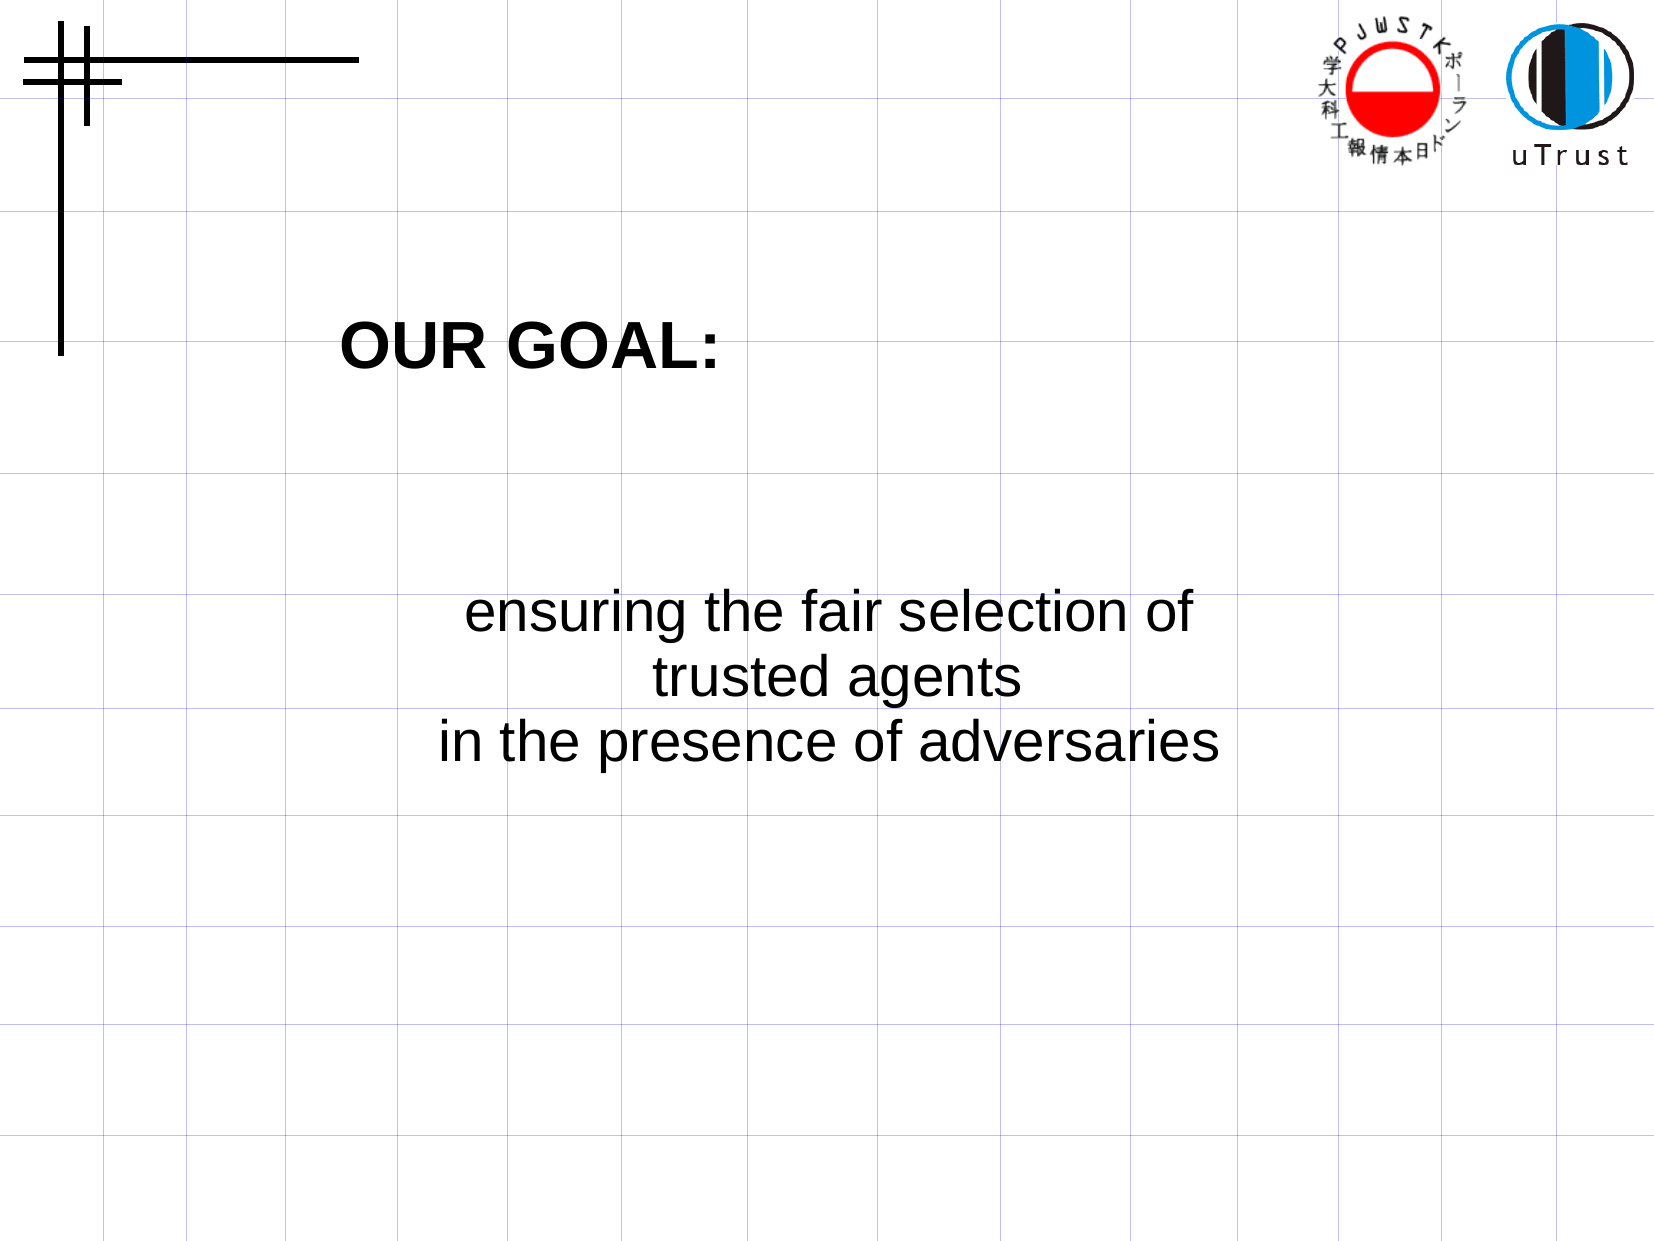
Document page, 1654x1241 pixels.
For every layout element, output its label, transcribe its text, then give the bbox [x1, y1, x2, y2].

picture [1506, 23, 1634, 165]
text_box OUR GOAL: ensuring the fair selection of trusted agents in the presence of adversaries [324, 301, 1335, 1088]
picture [1512, 30, 1565, 125]
picture [1304, 0, 1479, 178]
